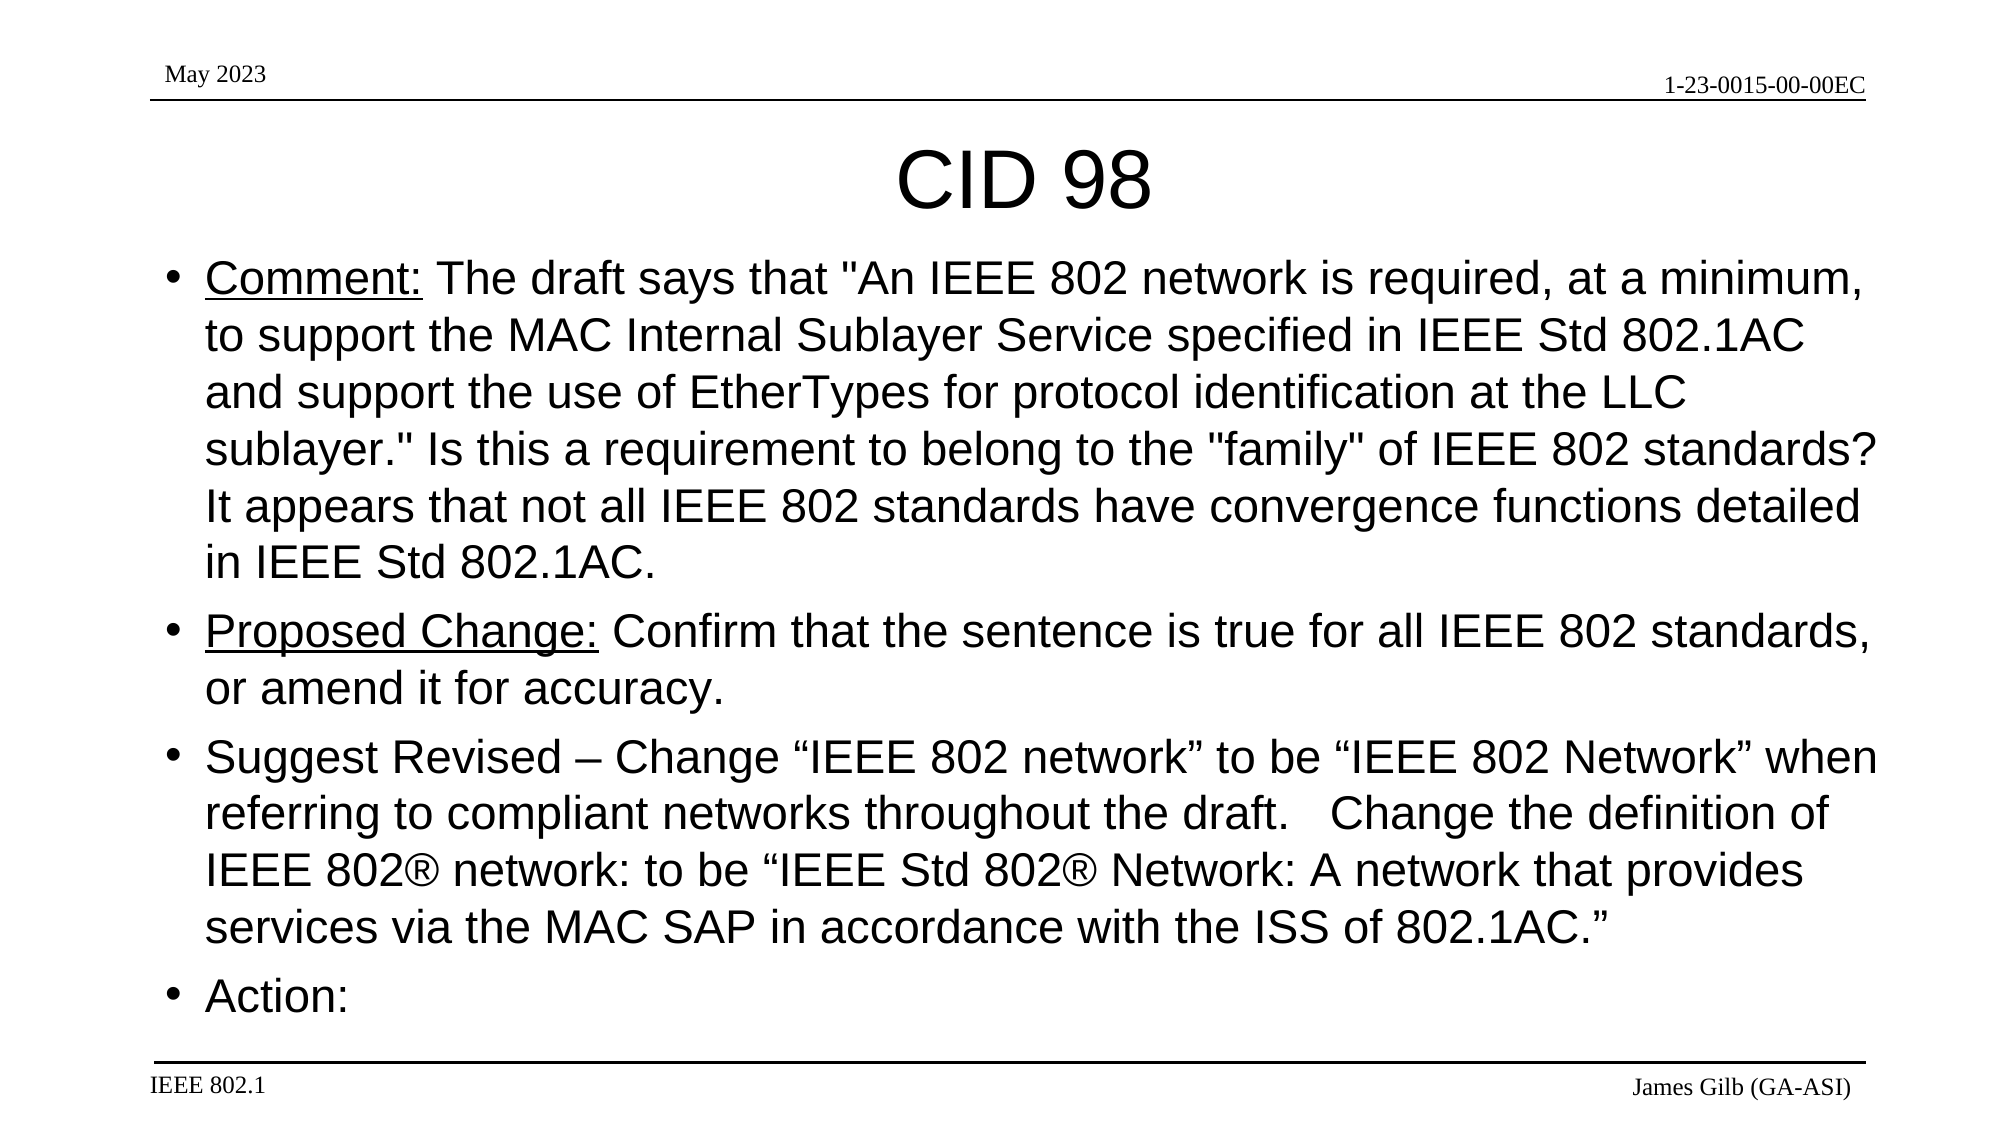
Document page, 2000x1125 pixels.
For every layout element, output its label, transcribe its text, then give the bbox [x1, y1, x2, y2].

title CID 98 [149, 112, 1900, 238]
list Comment: The draft says that "An IEEE 802 network is required, at a minimum, to support the MAC Internal Sublayer Service specified in IEEE Std 802.1AC and support the use of EtherTypes for protocol identification at the LLC sublayer." Is this a requirement to belong to the "family" of IEEE 802 standards? It appears that not all IEEE 802 standards have convergence functions detailed in IEEE Std 802.1AC. Proposed Change: Confirm that the sentence is true for all IEEE 802 standards, or amend it for accuracy. Suggest Revised – Change “IEEE 802 network” to be “IEEE 802 Network” when referring to compliant networks throughout the draft. Change the definition of IEEE 802® network: to be “IEEE Std 802® Network: A network that provides services via the MAC SAP in accordance with the ISS of 802.1AC.” Action: [150, 239, 1900, 1051]
